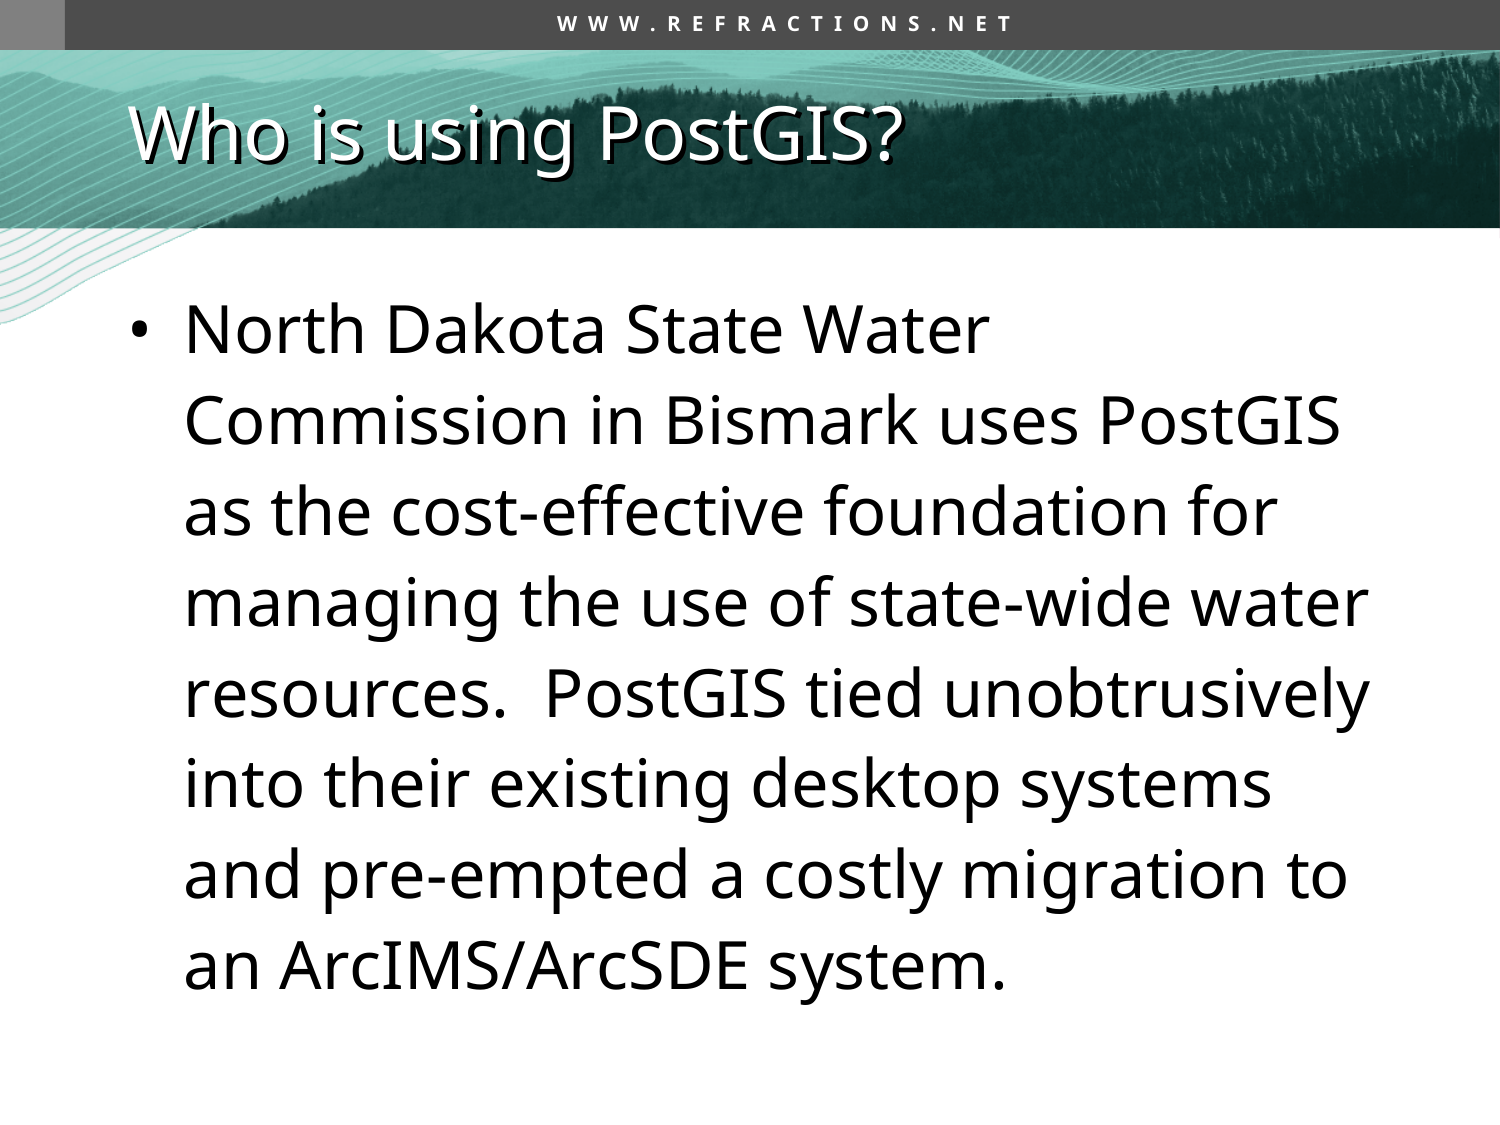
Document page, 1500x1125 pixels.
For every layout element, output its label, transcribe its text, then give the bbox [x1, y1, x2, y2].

list North Dakota State Water Commission in Bismark uses PostGIS as the cost-effective foundation for managing the use of state-wide water resources. PostGIS tied unobtrusively into their existing desktop systems and pre-empted a costly migration to an ArcIMS/ArcSDE system. [112, 274, 1388, 1050]
title Who is using PostGIS? [112, 49, 1388, 213]
picture [0, 50, 1500, 325]
